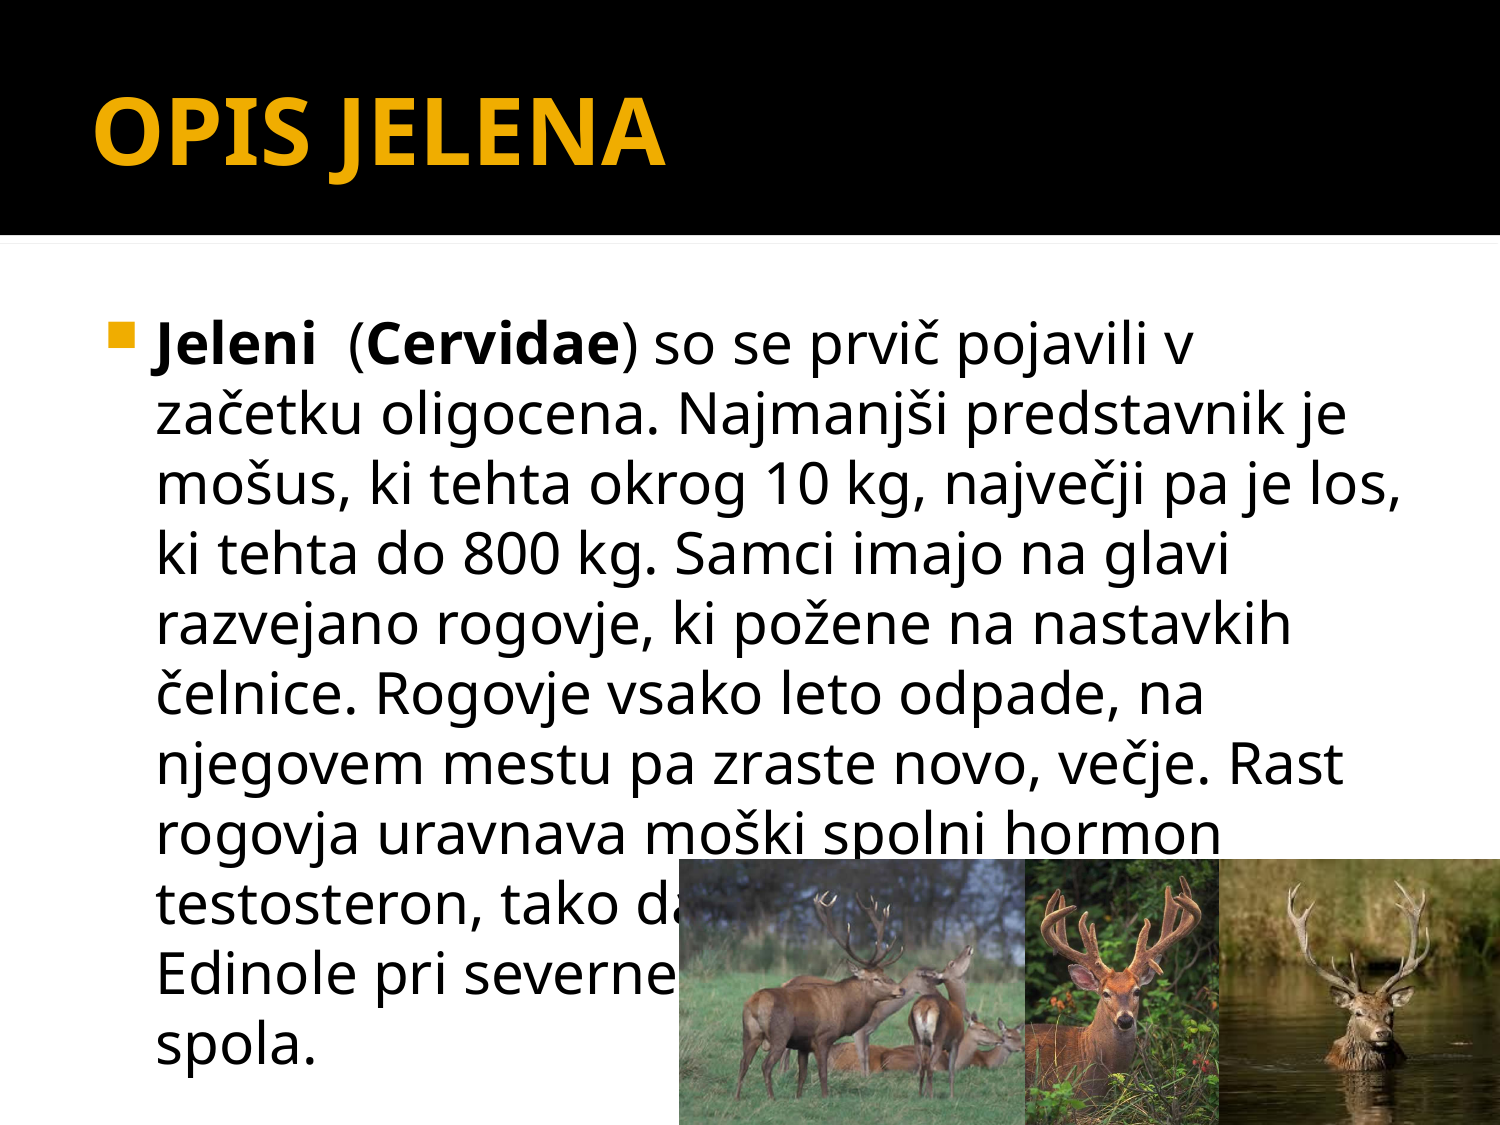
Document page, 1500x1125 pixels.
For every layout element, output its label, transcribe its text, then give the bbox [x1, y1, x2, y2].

picture [679, 859, 1500, 1125]
title OPIS JELENA [75, 25, 1425, 231]
list Jeleni (Cervidae) so se prvič pojavili v začetku oligocena. Najmanjši predstavnik je mošus, ki tehta okrog 10 kg, največji pa je los, ki tehta do 800 kg. Samci imajo na glavi razvejano rogovje, ki požene na nastavkih čelnice. Rogovje vsako leto odpade, na njegovem mestu pa zraste novo, večje. Rast rogovja uravnava moški spolni hormon testosteron, tako da so samice brez rogovja. Edinole pri severnem jelenu sta rogata oba spola. [75, 291, 1425, 1050]
